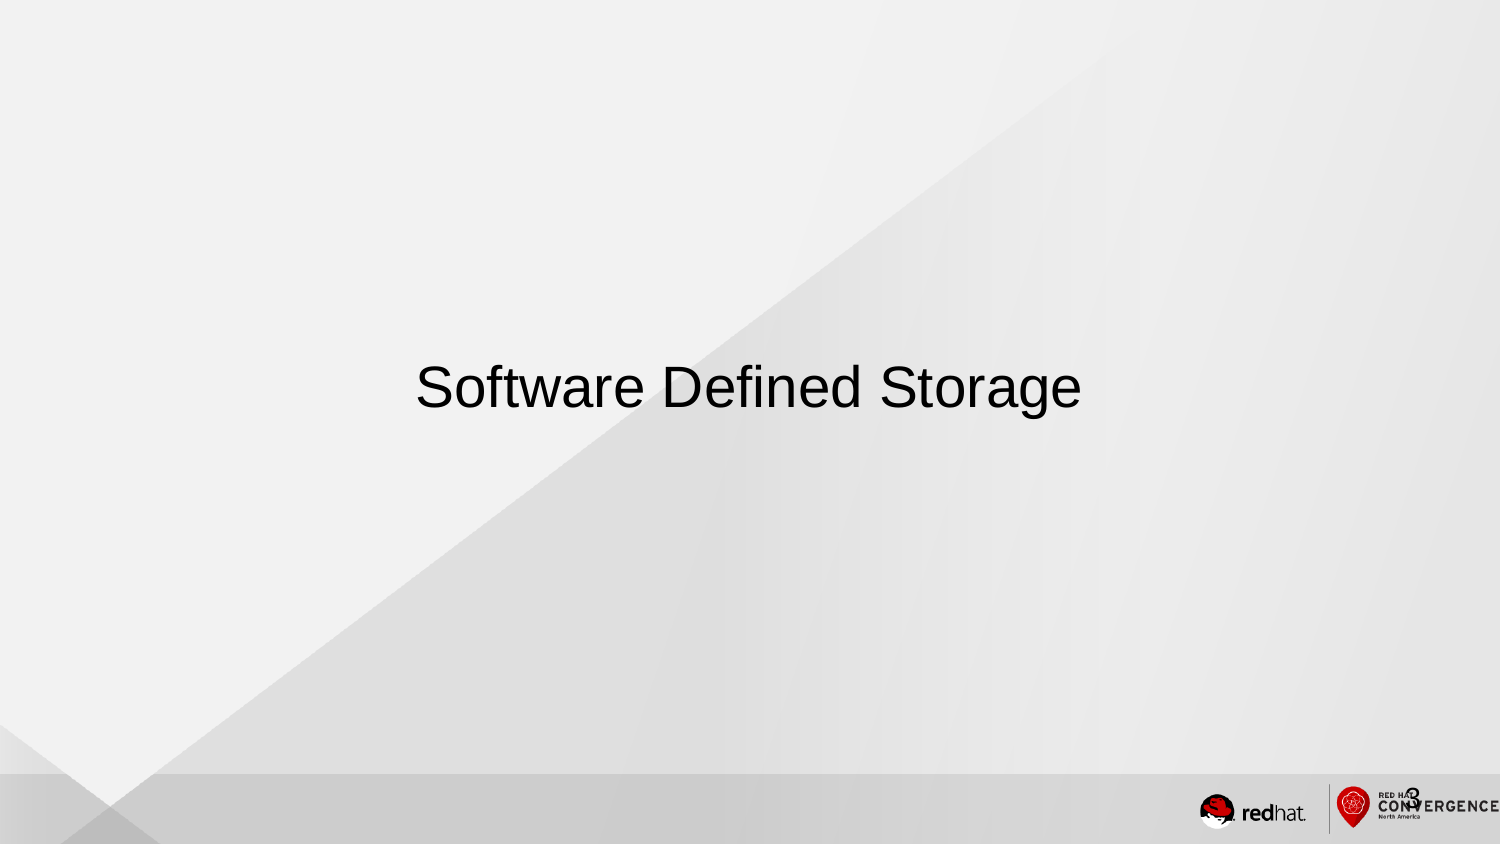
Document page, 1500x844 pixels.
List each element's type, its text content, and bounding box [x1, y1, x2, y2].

picture [0, 0, 1500, 844]
title Software Defined Storage [112, 309, 1388, 465]
